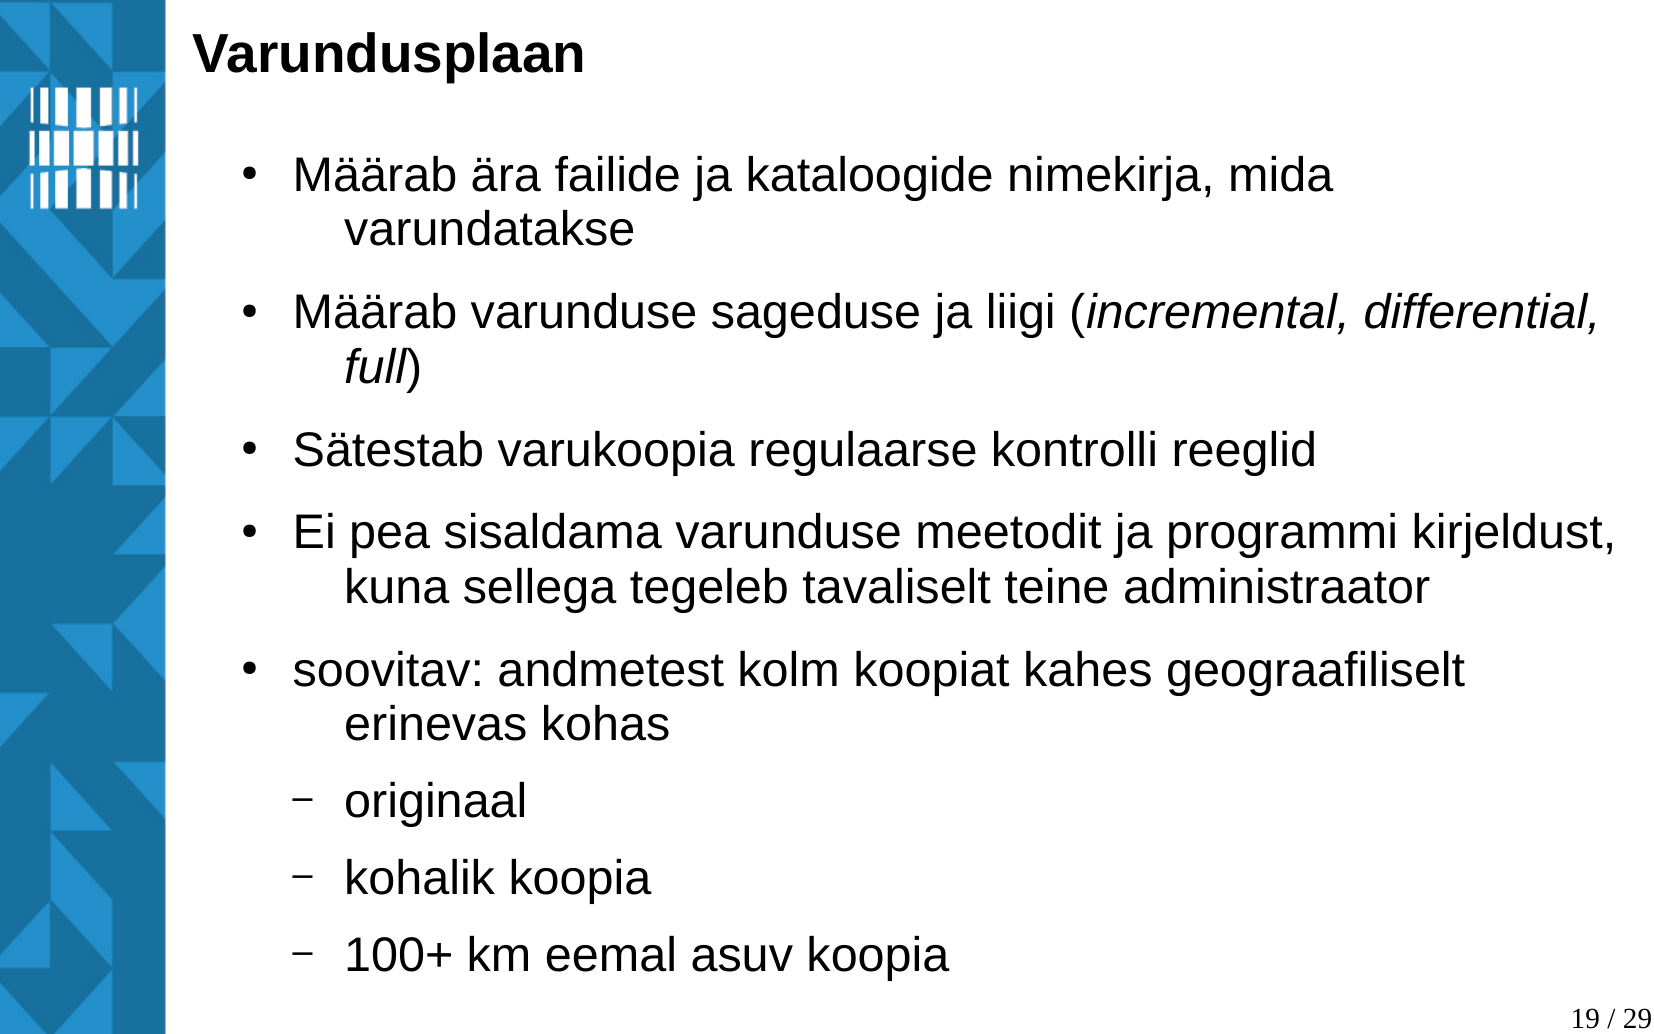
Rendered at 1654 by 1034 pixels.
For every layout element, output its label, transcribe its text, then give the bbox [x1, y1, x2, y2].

list Määrab ära failide ja kataloogide nimekirja, mida varundatakse Määrab varunduse sageduse ja liigi (incremental, differential, full) Sätestab varukoopia regulaarse kontrolli reeglid Ei pea sisaldama varunduse meetodit ja programmi kirjeldust, kuna sellega tegeleb tavaliselt teine administraator soovitav: andmetest kolm koopiat kahes geograafiliselt erinevas kohas originaal kohalik koopia 100+ km eemal asuv koopia [206, 147, 1625, 1004]
title Varundusplaan [192, 11, 1595, 95]
